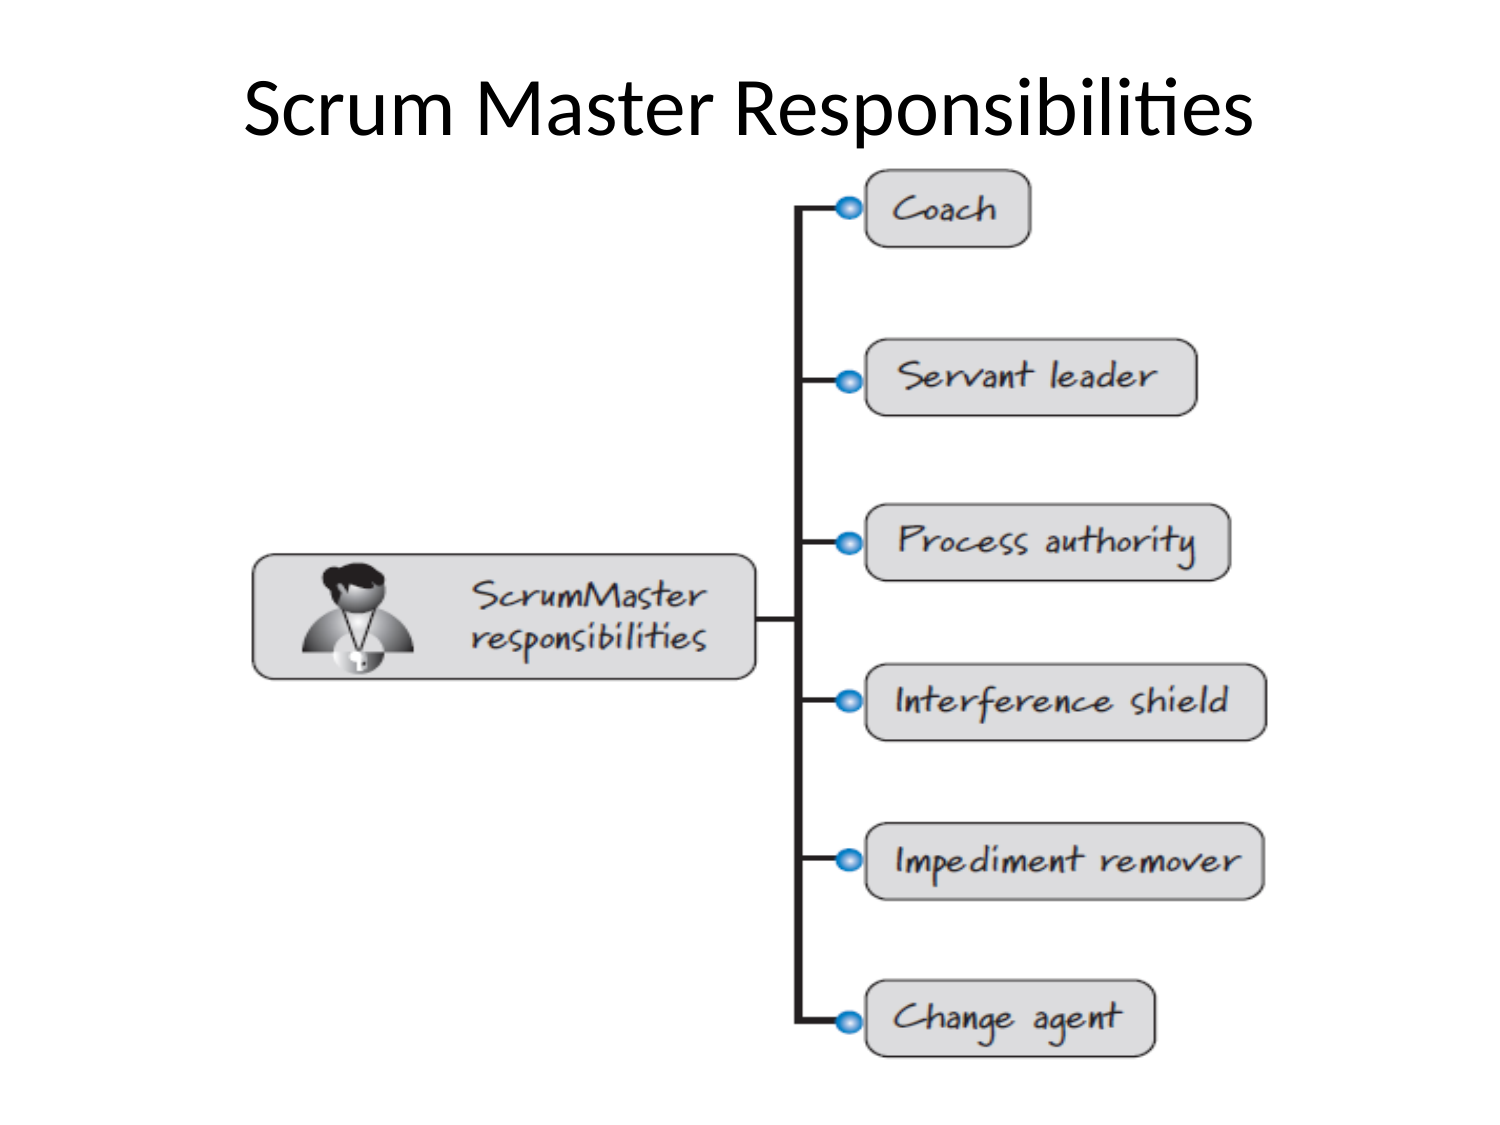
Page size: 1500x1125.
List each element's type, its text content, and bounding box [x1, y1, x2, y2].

title Scrum Master Responsibilities [75, 45, 1426, 138]
picture [246, 162, 1272, 1063]
